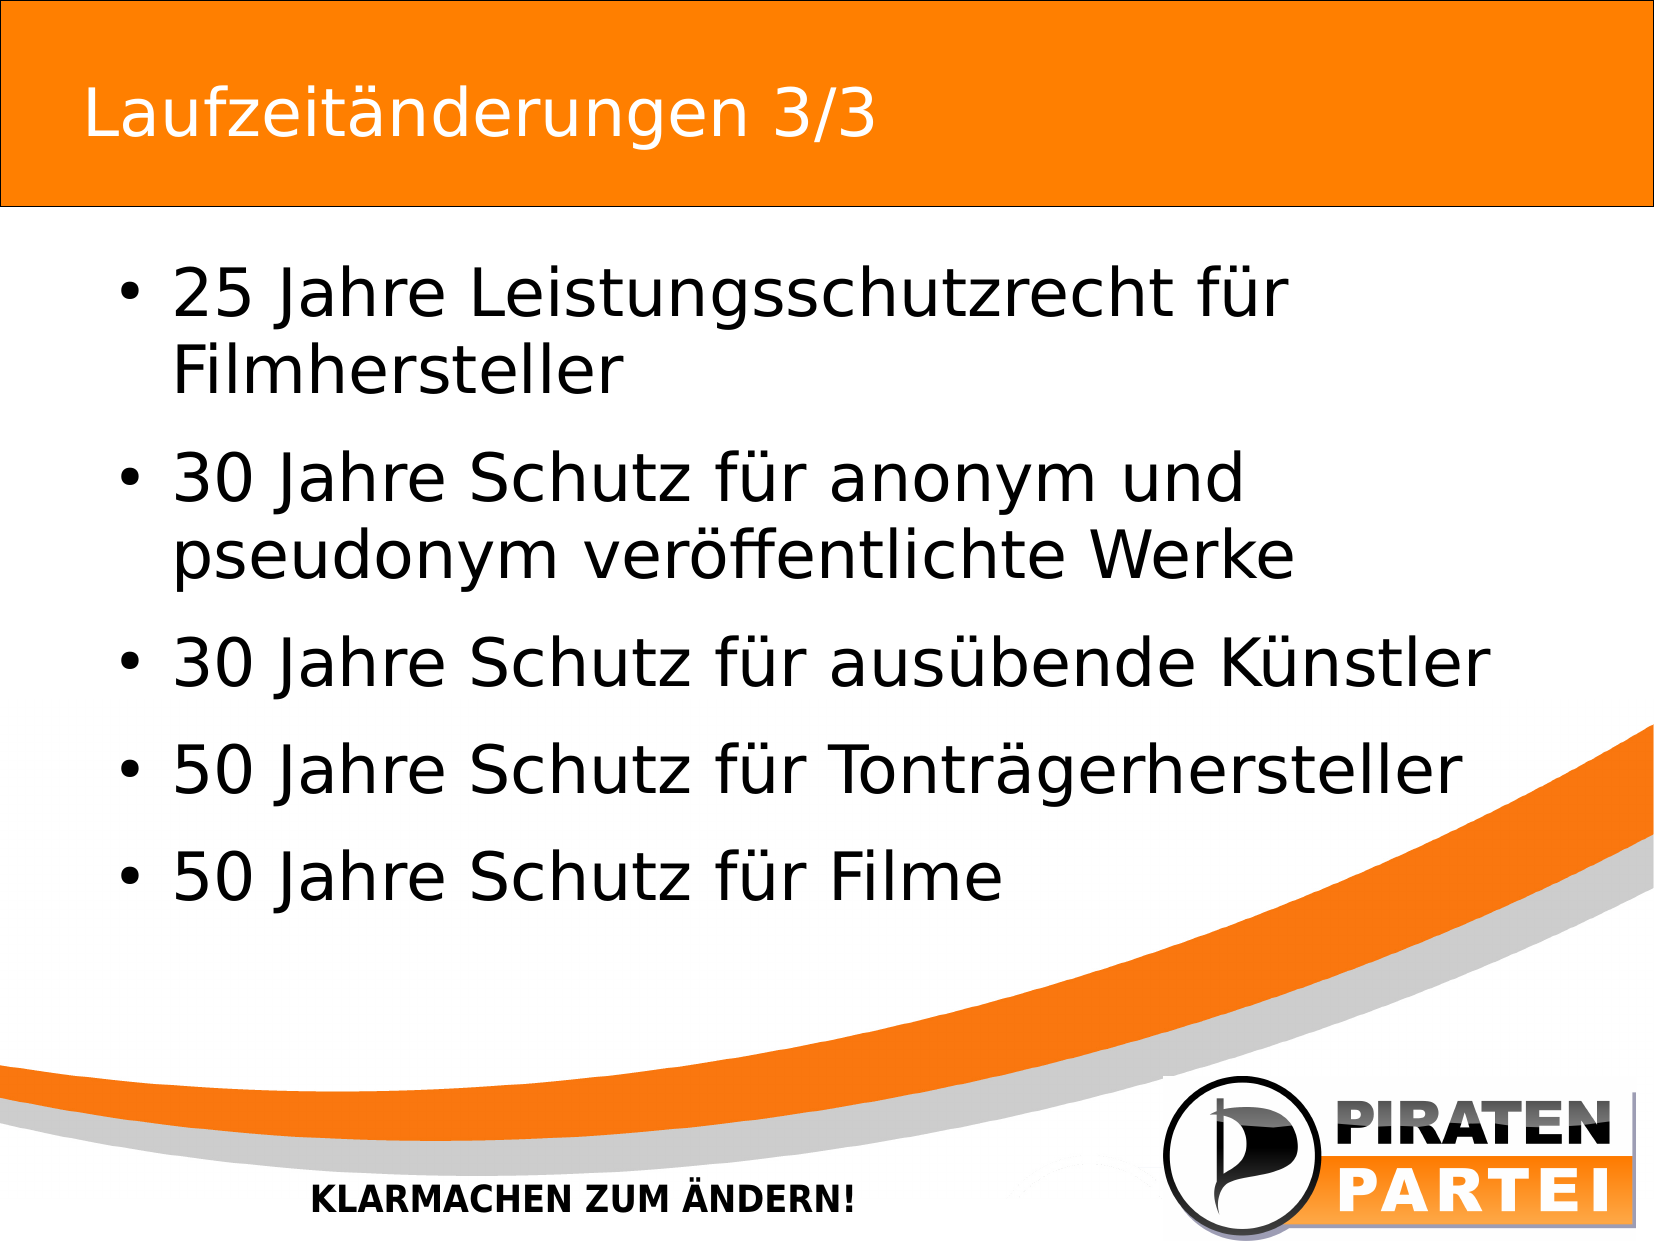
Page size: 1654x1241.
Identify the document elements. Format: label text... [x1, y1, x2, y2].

list 25 Jahre Leistungsschutzrecht für Filmhersteller 30 Jahre Schutz für anonym und pseudonym veröffentlichte Werke 30 Jahre Schutz für ausübende Künstler 50 Jahre Schutz für Tonträgerhersteller 50 Jahre Schutz für Filme [82, 236, 1571, 1055]
picture [796, 1190, 803, 1197]
title Laufzeitänderungen 3/3 [82, 49, 1571, 178]
picture [0, 699, 1654, 1241]
picture [392, 1190, 399, 1197]
picture [745, 1190, 756, 1199]
